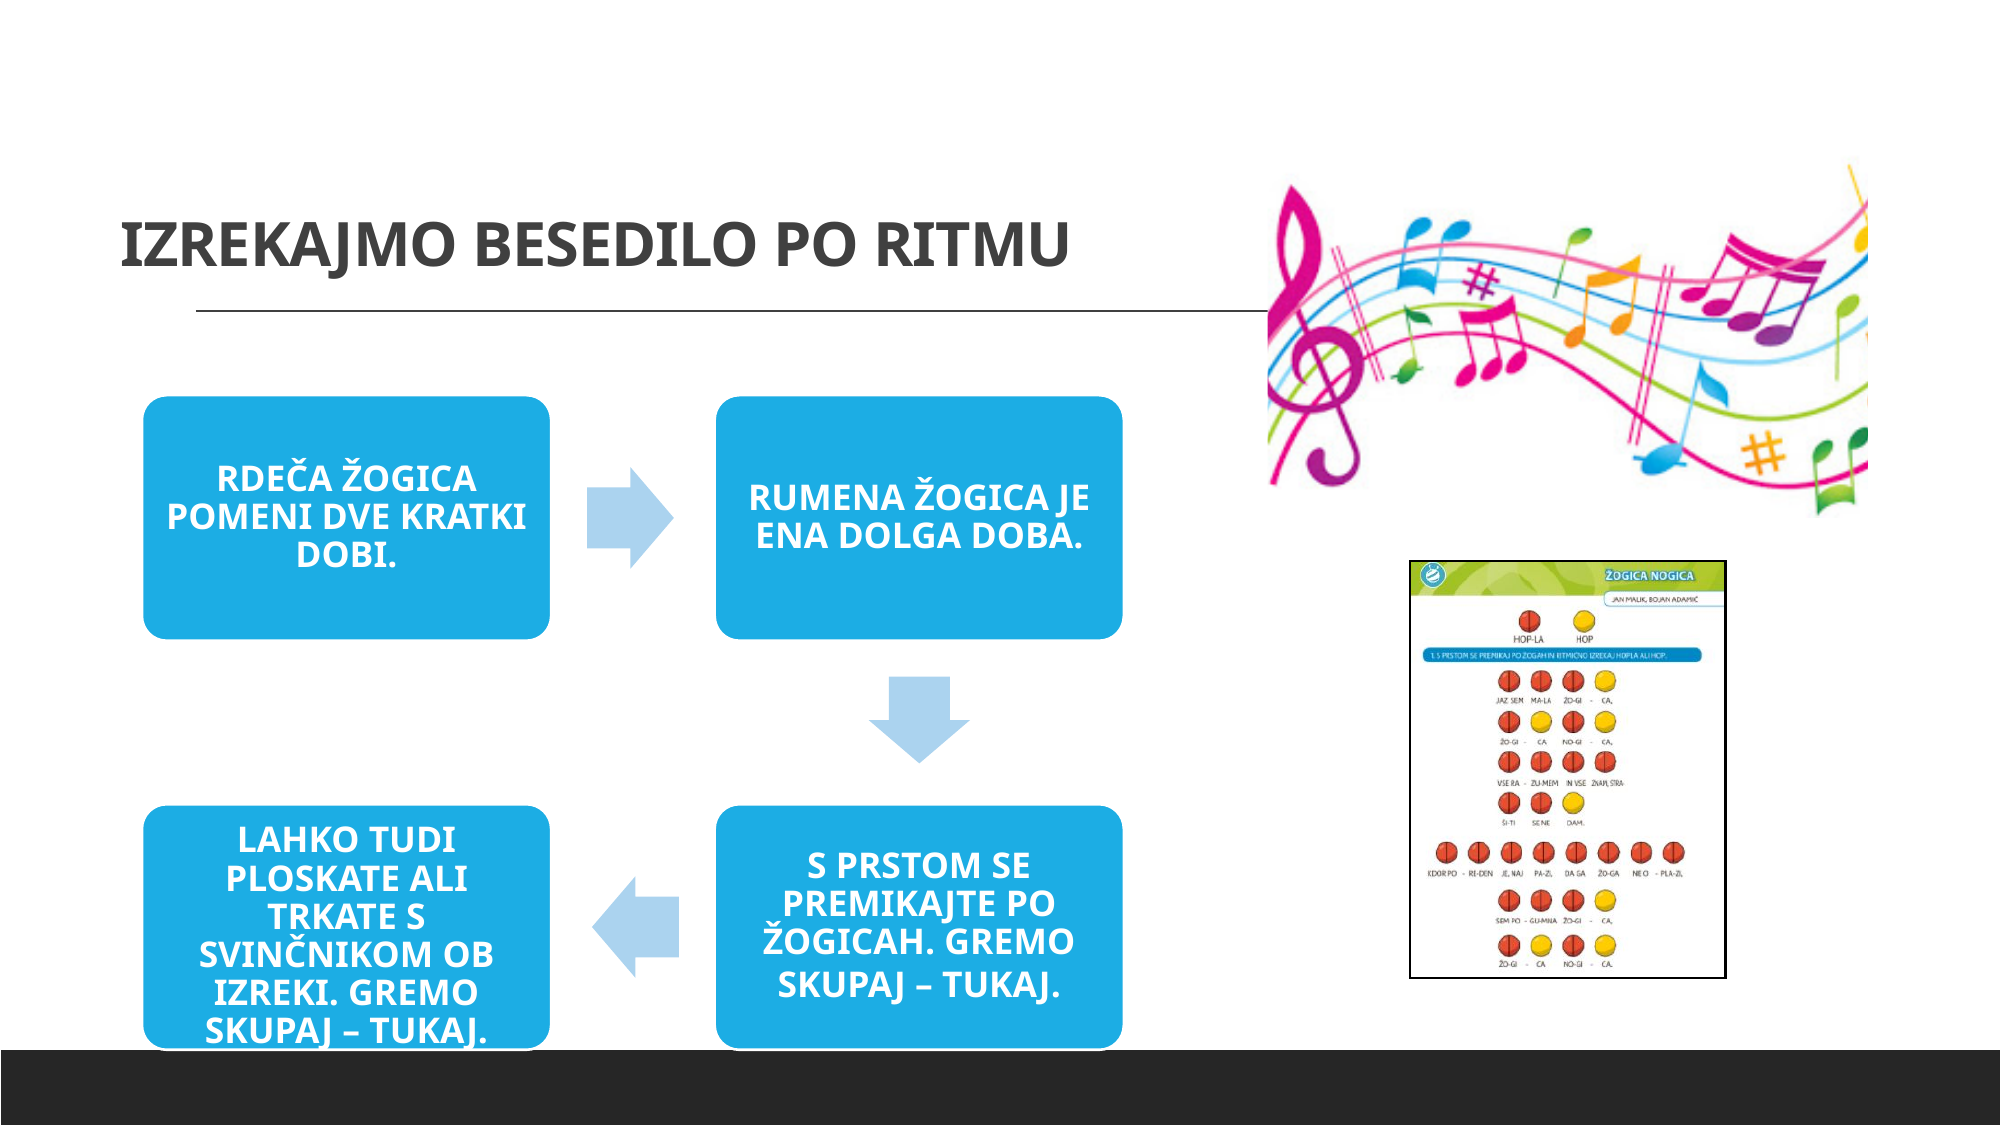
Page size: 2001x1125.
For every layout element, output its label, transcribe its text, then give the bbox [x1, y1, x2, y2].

picture [1267, 104, 1868, 518]
picture [1411, 562, 1725, 977]
text_box S PRSTOM SE PREMIKAJTE PO ŽOGICAH. GREMO SKUPAJ – TUKAJ. [714, 804, 1124, 1050]
picture [505, 976, 586, 1057]
text_box LAHKO TUDI PLOSKATE ALI TRKATE S SVINČNIKOM OB IZREKI. GREMO SKUPAJ – TUKAJ. [141, 804, 552, 1050]
text_box RDEČA ŽOGICA POMENI DVE KRATKI DOBI. [141, 395, 552, 641]
text_box RUMENA ŽOGICA JE ENA DOLGA DOBA. [714, 395, 1124, 641]
text_box [591, 876, 679, 978]
text_box [868, 676, 971, 764]
text_box [587, 467, 674, 569]
title IZREKAJMO BESEDILO PO RITMU [105, 104, 1161, 343]
